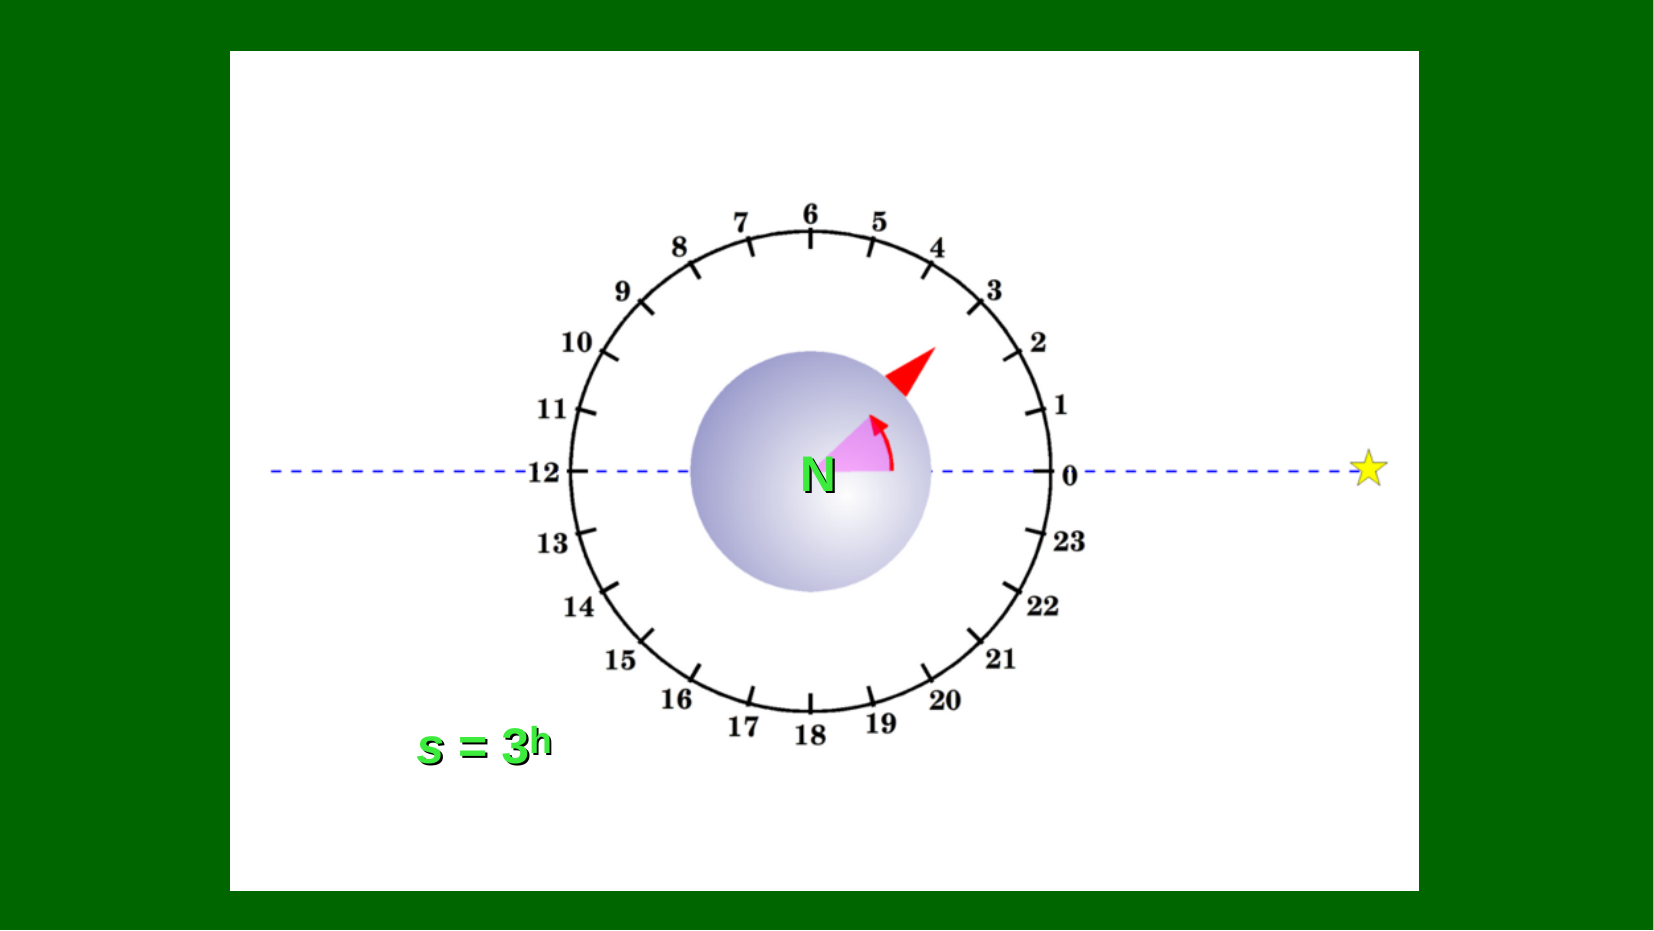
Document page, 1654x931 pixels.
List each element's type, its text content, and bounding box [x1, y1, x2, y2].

text_box N [784, 438, 851, 510]
picture [230, 51, 1419, 892]
text_box s = 3h [401, 710, 567, 782]
